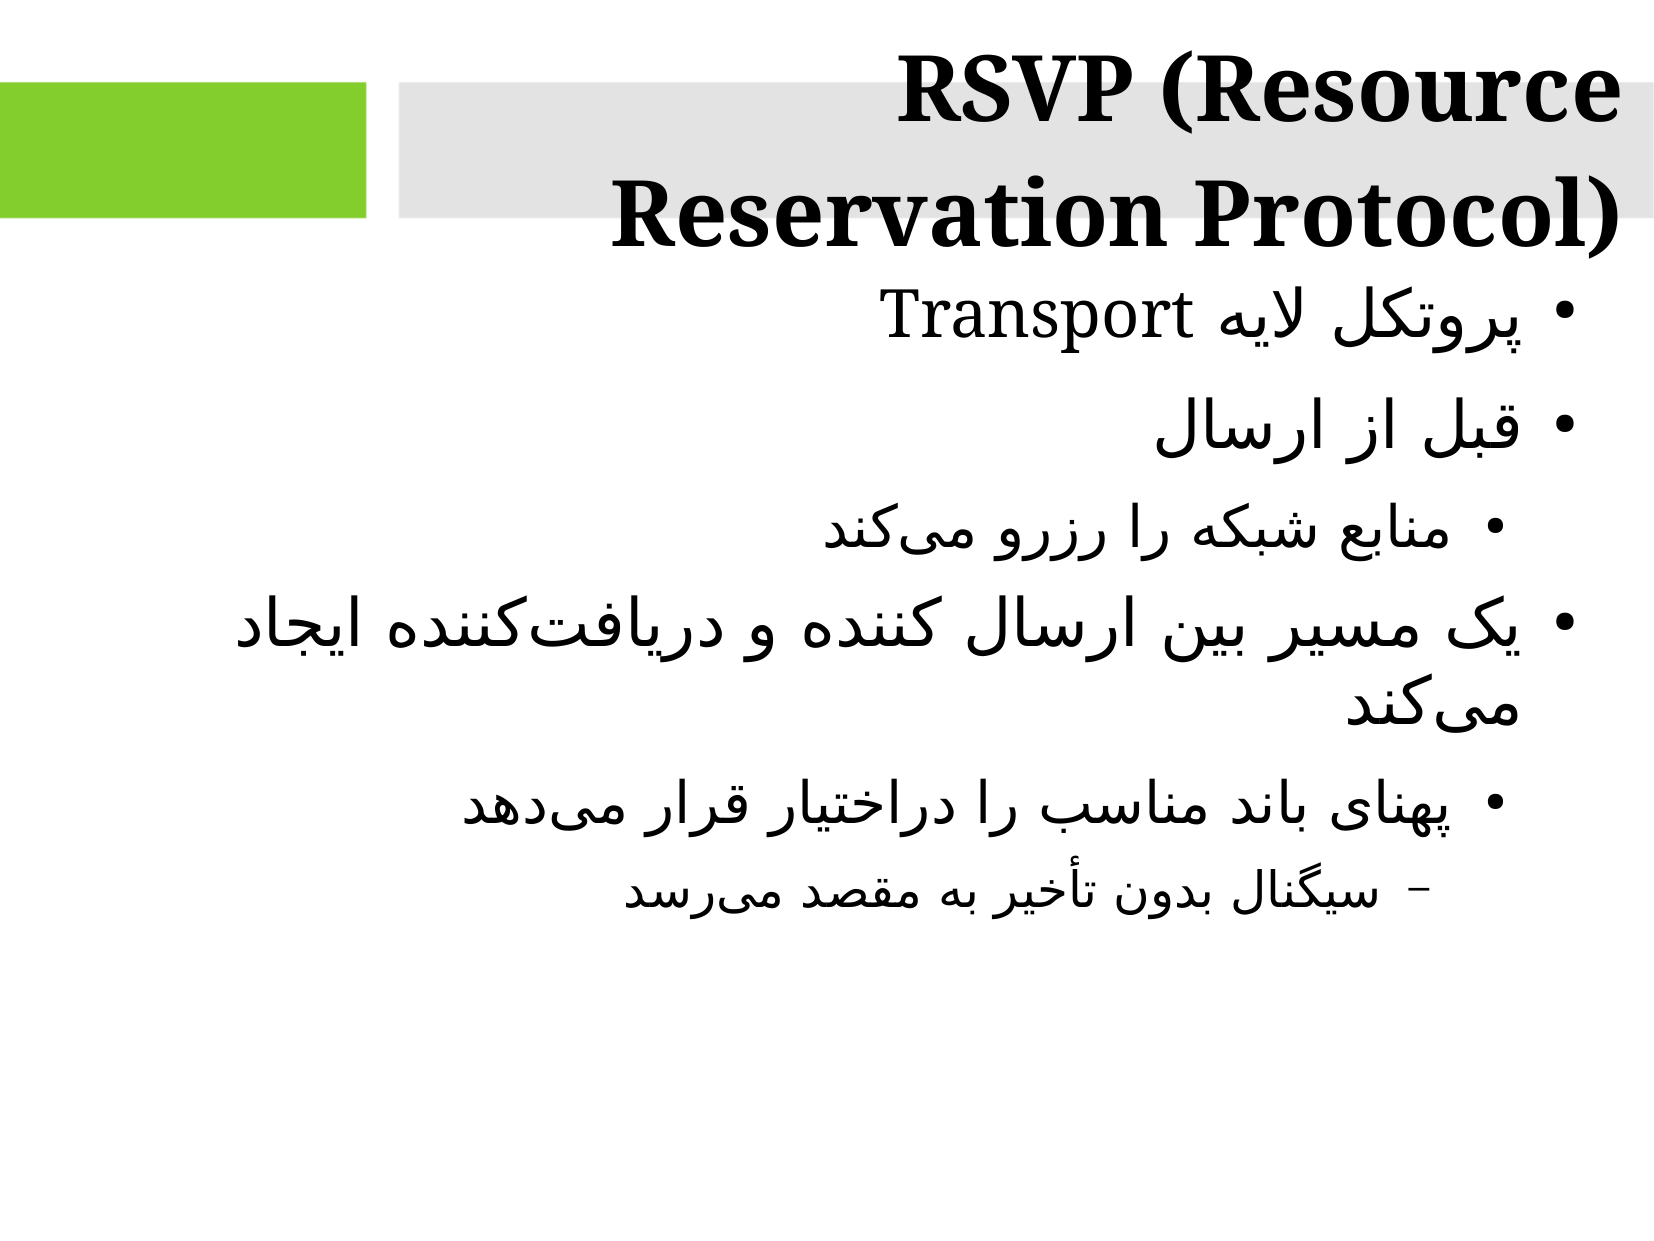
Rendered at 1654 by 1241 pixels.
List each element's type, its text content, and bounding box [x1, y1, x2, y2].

list پروتکل لایه Transport قبل از ارسال منابع شبکه را رزرو می‌کند یک مسیر بین ارسال کننده و دریافت‌کننده ایجاد می‌کند پهنای باند مناسب را دراختیار قرار می‌دهد سیگنال بدون تأخیر به مقصد می‌رسد [82, 265, 1595, 1152]
title RSVP (Resource Reservation Protocol) [313, 73, 1625, 223]
picture [0, 0, 1654, 1241]
